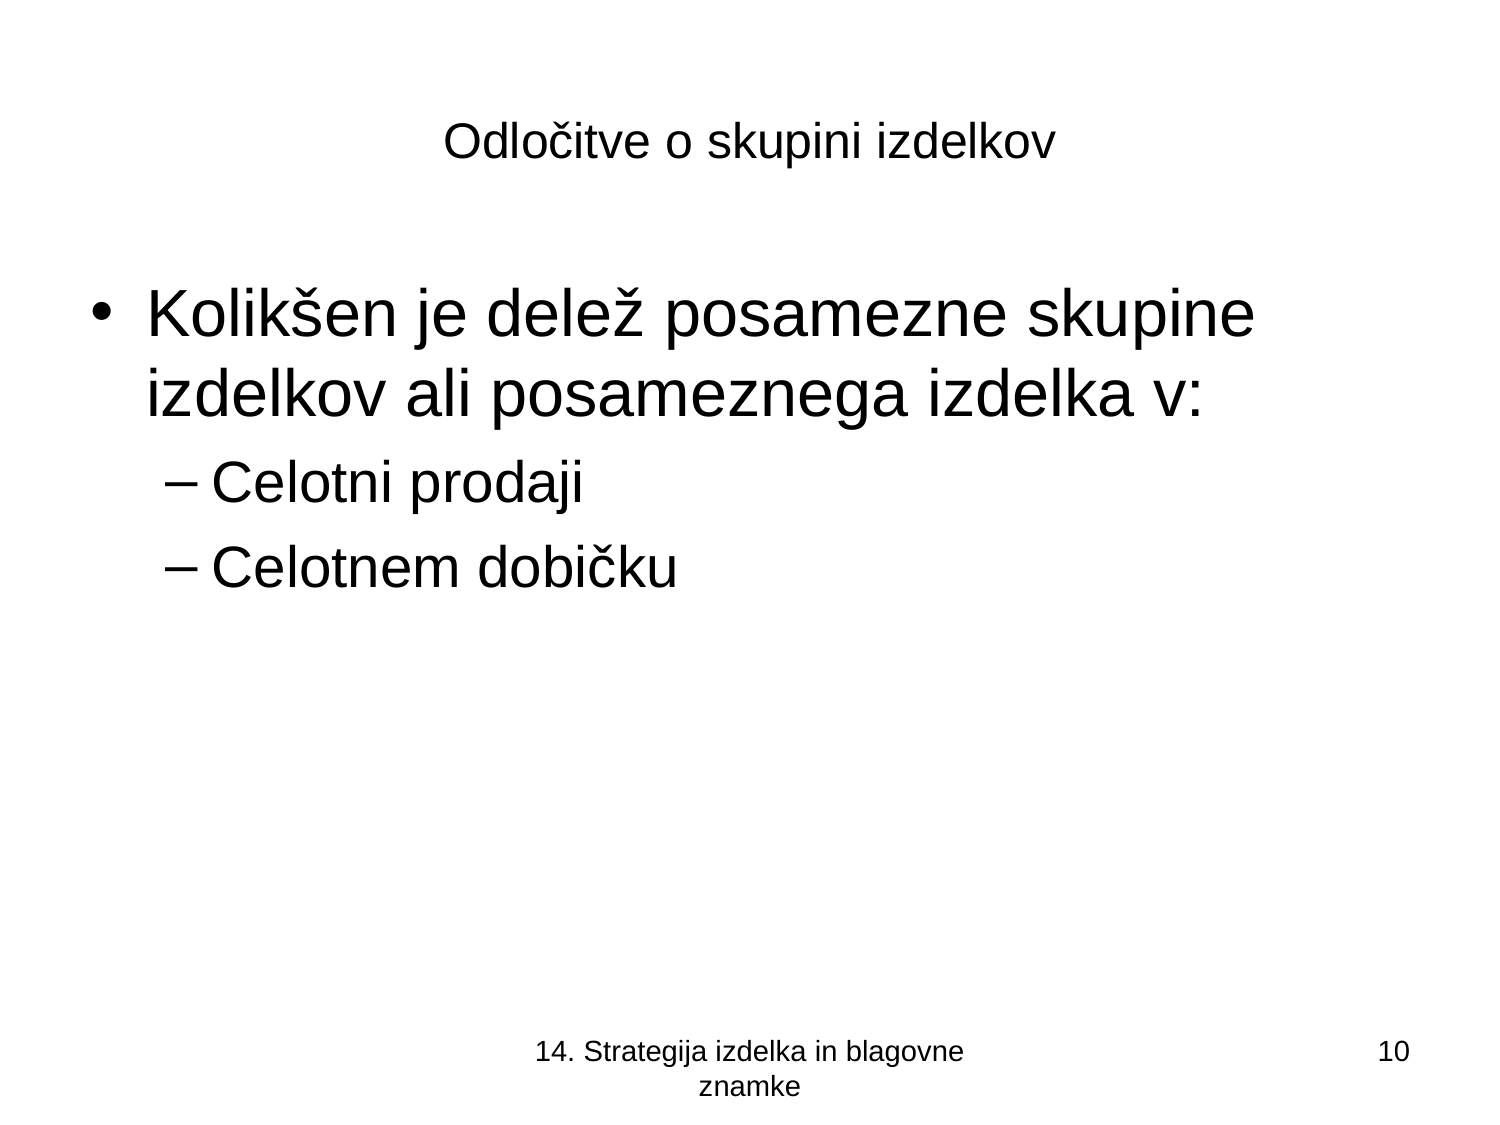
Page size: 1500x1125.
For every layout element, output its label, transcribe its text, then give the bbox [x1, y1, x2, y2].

title Odločitve o skupini izdelkov [75, 45, 1426, 233]
text_box <number> [1074, 1024, 1426, 1103]
text_box 14. Strategija izdelka in blagovne znamke [512, 1024, 988, 1103]
list Kolikšen je delež posamezne skupine izdelkov ali posameznega izdelka v: Celotni prodaji Celotnem dobičku [75, 262, 1426, 1006]
